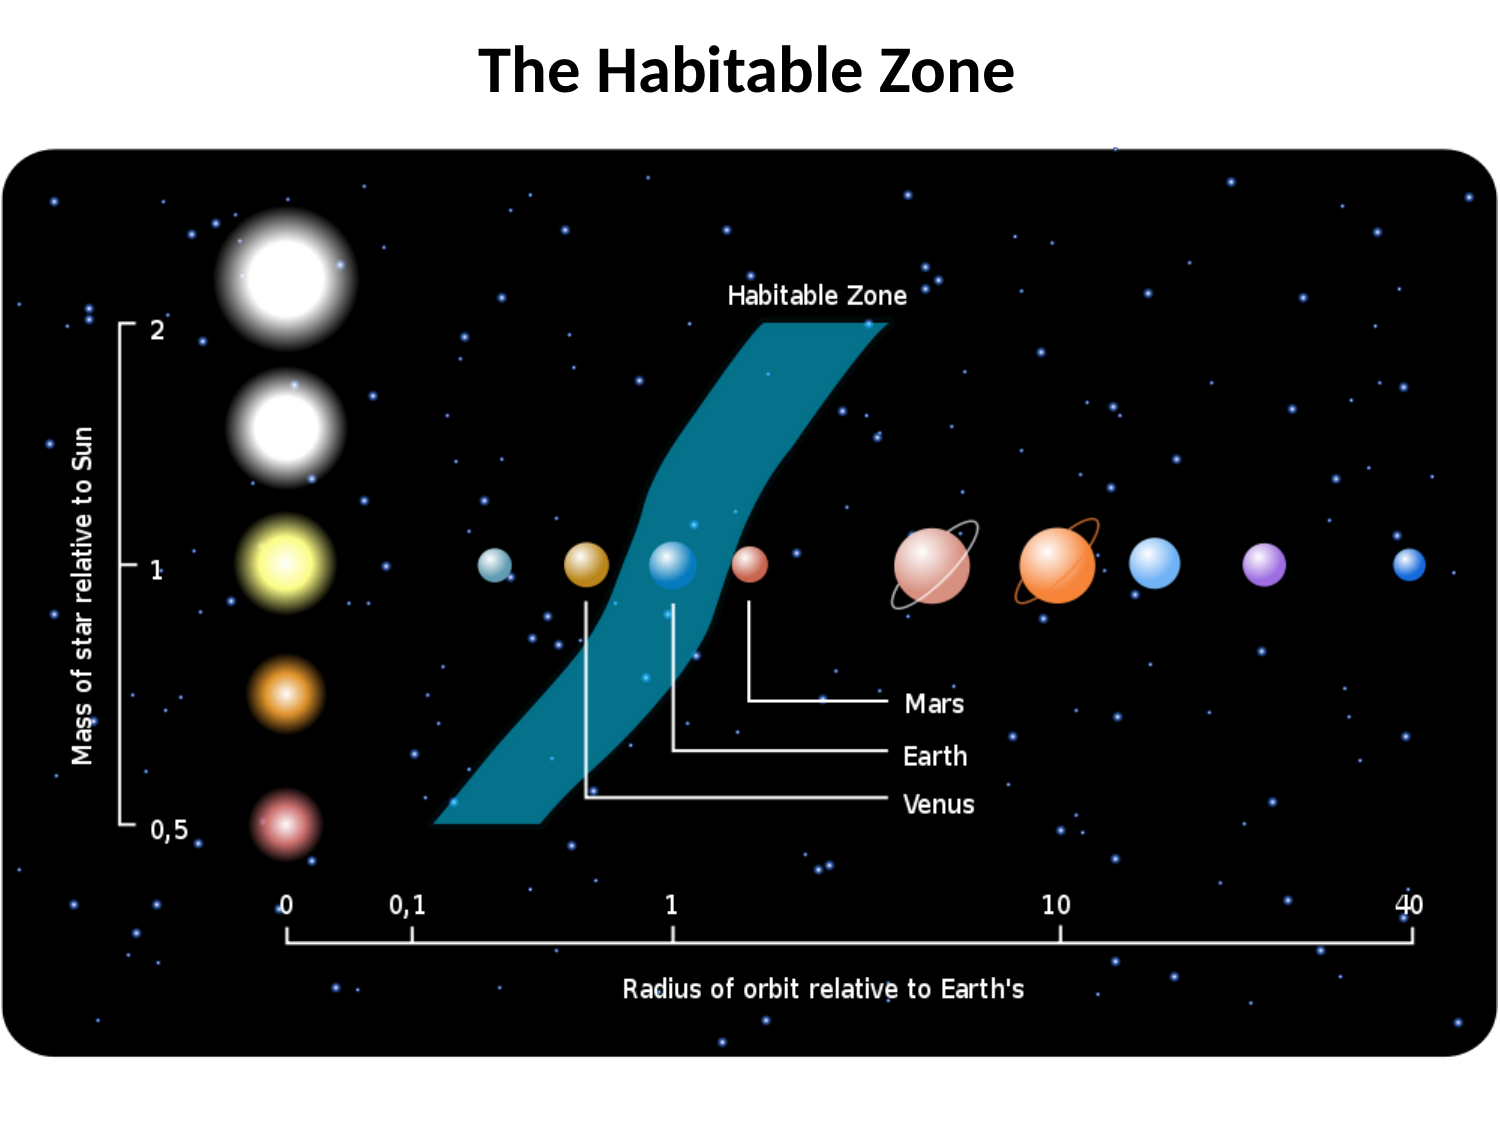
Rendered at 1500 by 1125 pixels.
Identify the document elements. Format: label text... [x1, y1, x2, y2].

text_box The Habitable Zone [130, 18, 1365, 113]
picture [0, 143, 1498, 1060]
